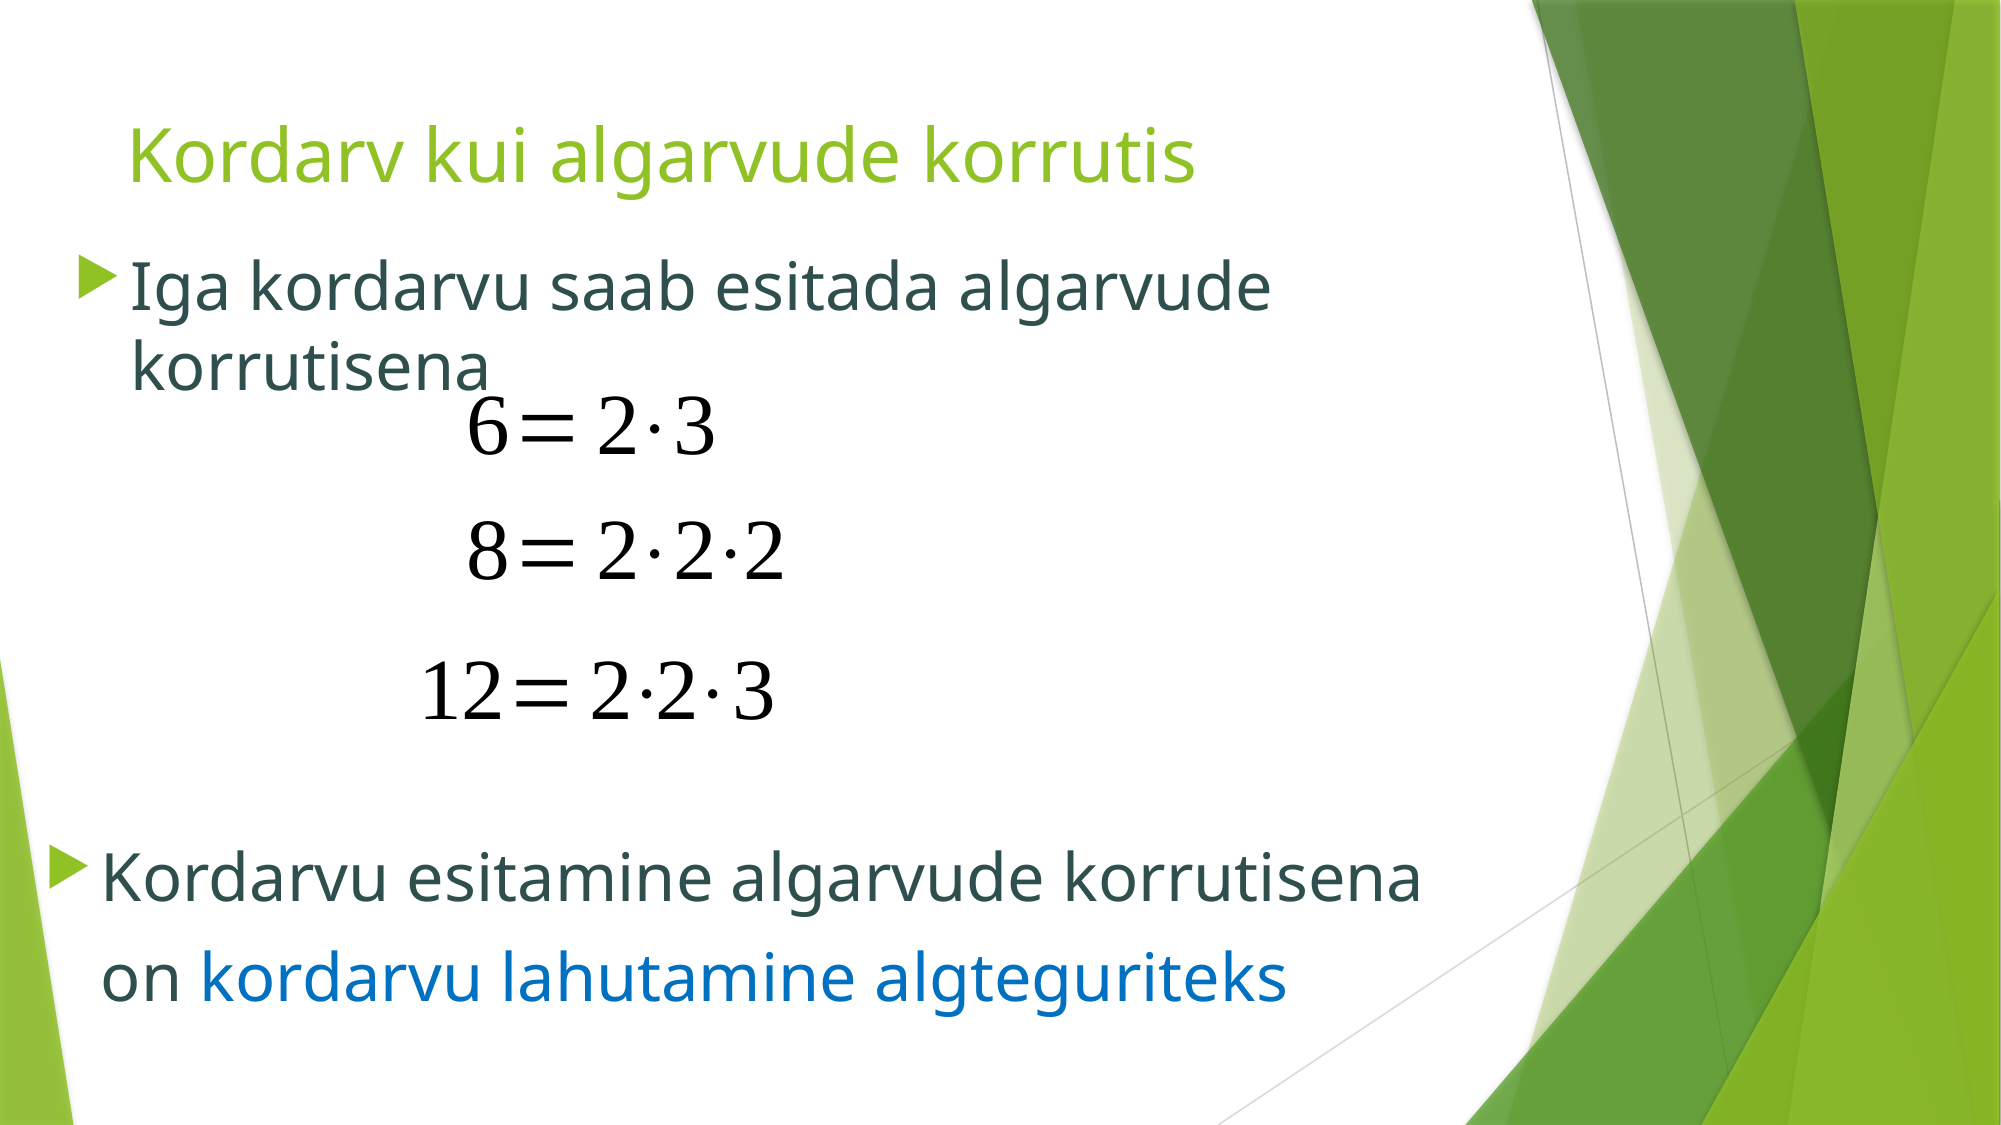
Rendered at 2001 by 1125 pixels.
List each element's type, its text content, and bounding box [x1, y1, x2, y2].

list Iga kordarvu saab esitada algarvude korrutisena [59, 236, 1625, 355]
title Kordarv kui algarvude korrutis [111, 99, 1522, 236]
chart [412, 641, 784, 739]
list Kordarvu esitamine algarvude korrutisena on kordarvu lahutamine algteguriteks [29, 826, 1595, 945]
chart [459, 375, 725, 473]
chart [459, 501, 793, 599]
